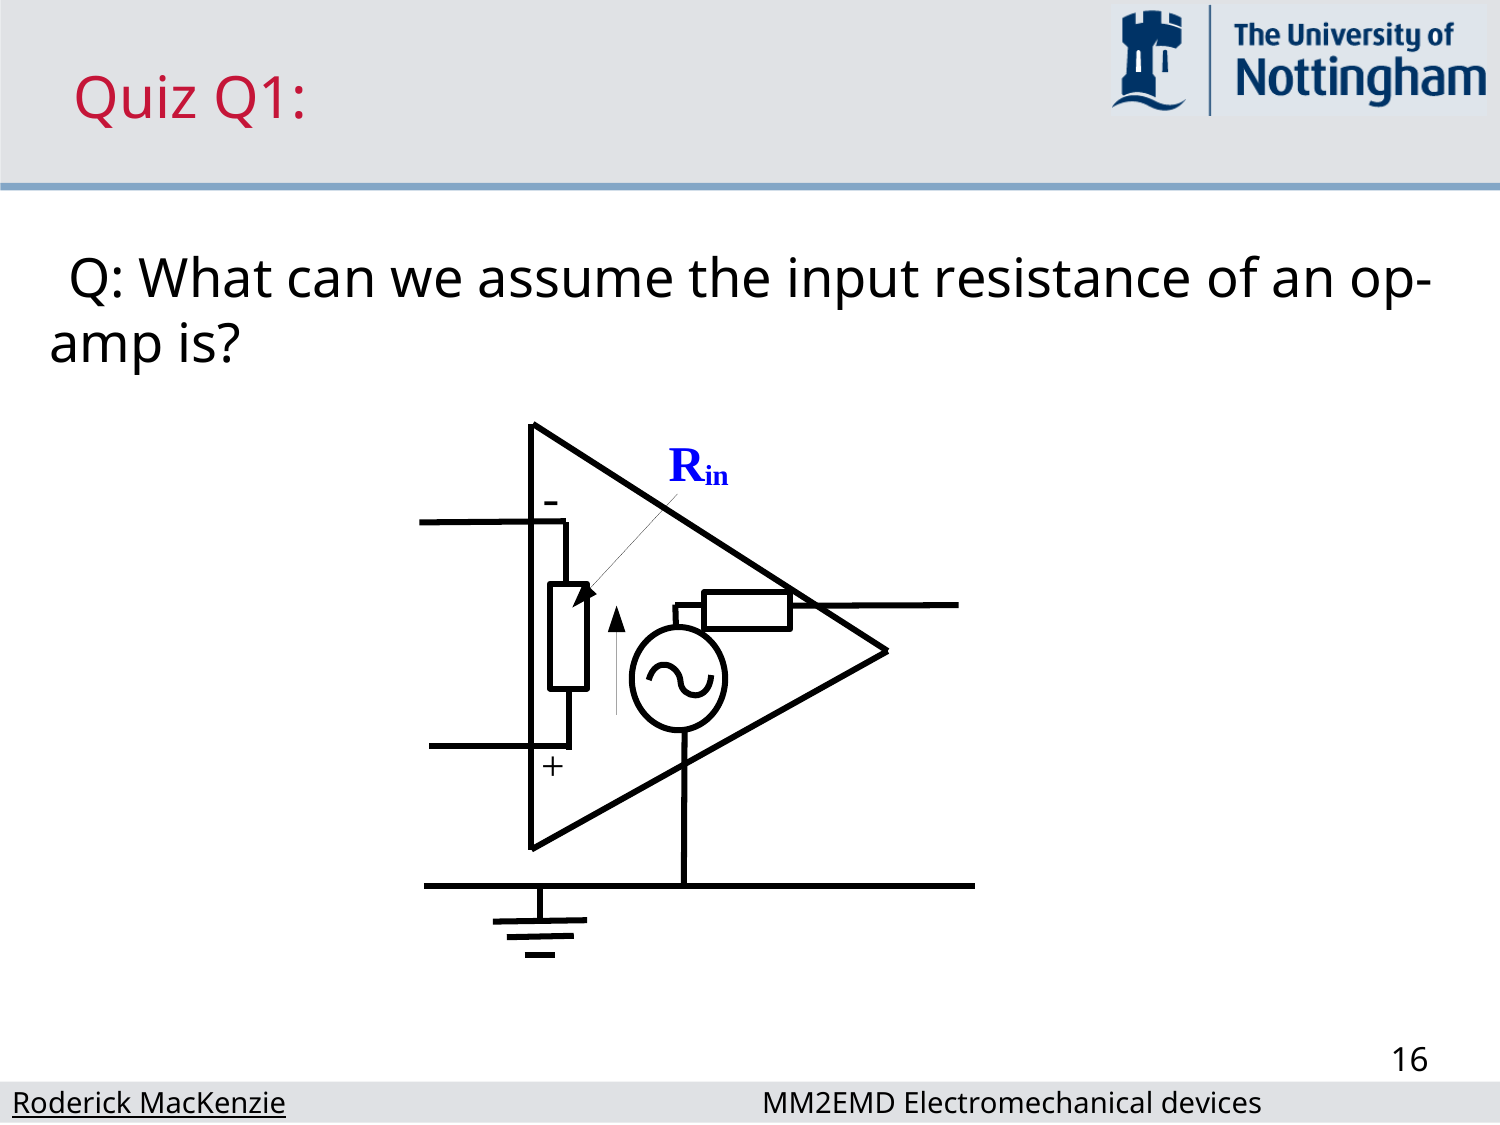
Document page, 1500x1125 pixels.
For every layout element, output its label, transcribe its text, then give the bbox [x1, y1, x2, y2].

text_box + [526, 731, 580, 796]
text_box <number> [1375, 1030, 1500, 1101]
text_box - [527, 457, 575, 533]
text_box Q: What can we assume the input resistance of an op-amp is? [34, 236, 1477, 412]
title Quiz Q1: [59, 43, 1297, 148]
text_box Rin [653, 423, 786, 516]
picture [1111, 4, 1487, 116]
